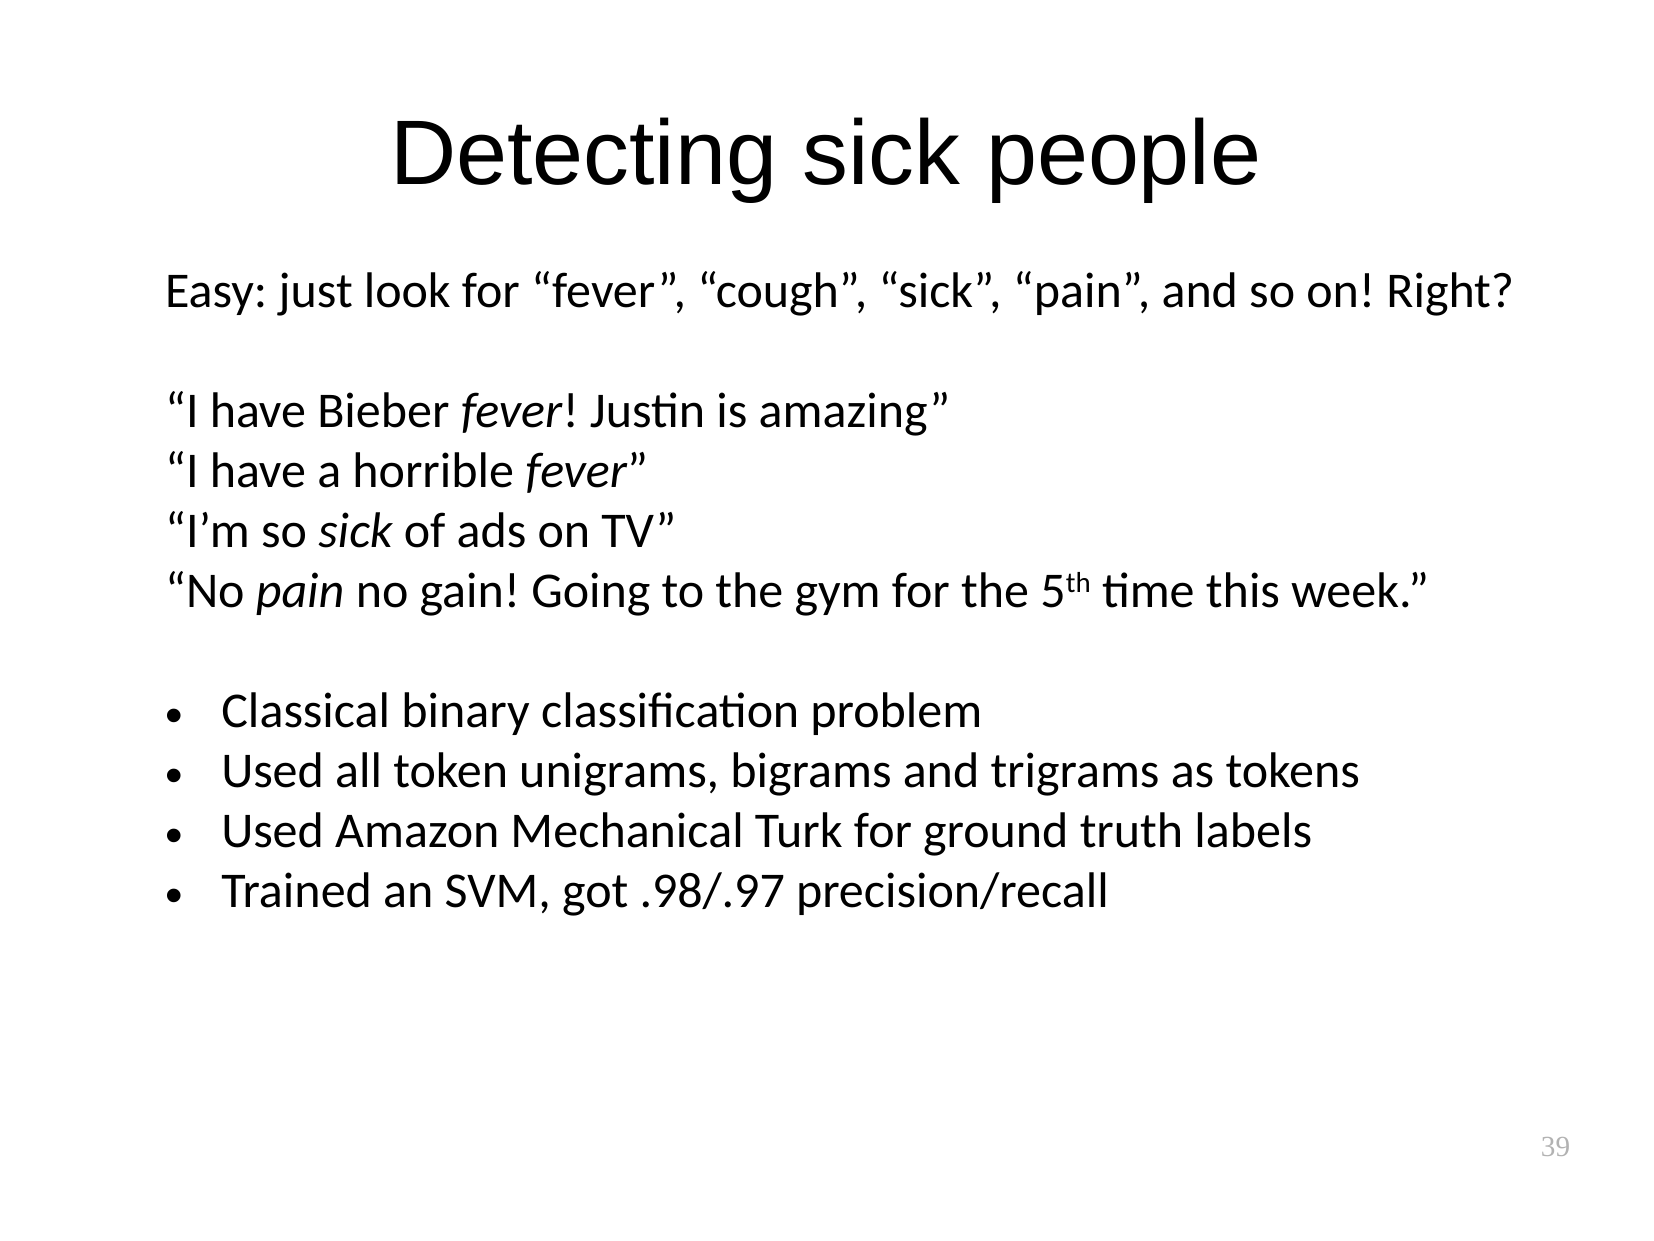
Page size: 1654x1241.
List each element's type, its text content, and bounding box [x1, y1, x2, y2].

title Detecting sick people [82, 49, 1571, 257]
list Easy: just look for “fever”, “cough”, “sick”, “pain”, and so on! Right? “I have Bieber fever! Justin is amazing” “I have a horrible fever” “I’m so sick of ads on TV” “No pain no gain! Going to the gym for the 5th time this week.” Classical binary classification problem Used all token unigrams, bigrams and trigrams as tokens Used Amazon Mechanical Turk for ground truth labels Trained an SVM, got .98/.97 precision/recall [150, 262, 1538, 1075]
